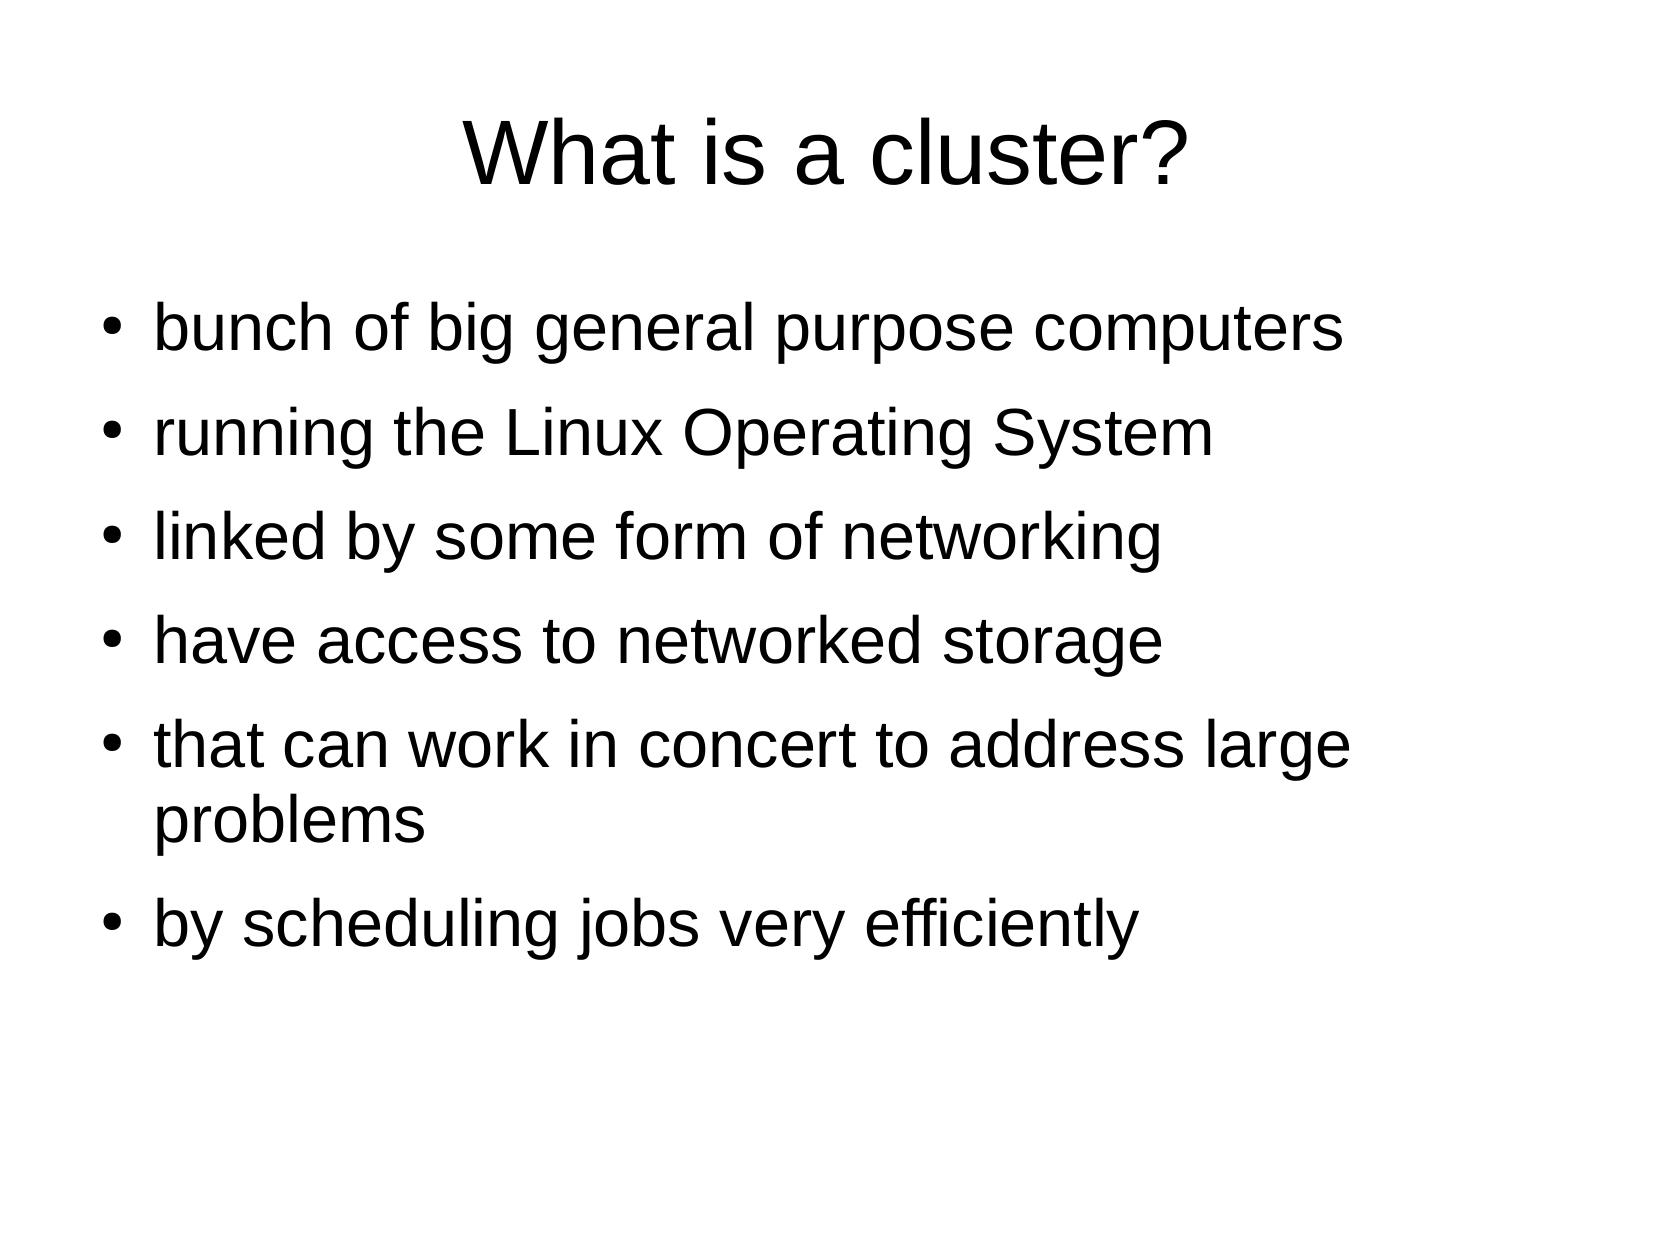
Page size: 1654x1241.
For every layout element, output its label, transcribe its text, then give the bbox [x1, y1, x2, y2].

title What is a cluster? [82, 49, 1571, 257]
list bunch of big general purpose computers running the Linux Operating System linked by some form of networking have access to networked storage that can work in concert to address large problems by scheduling jobs very efficiently [82, 290, 1538, 1010]
